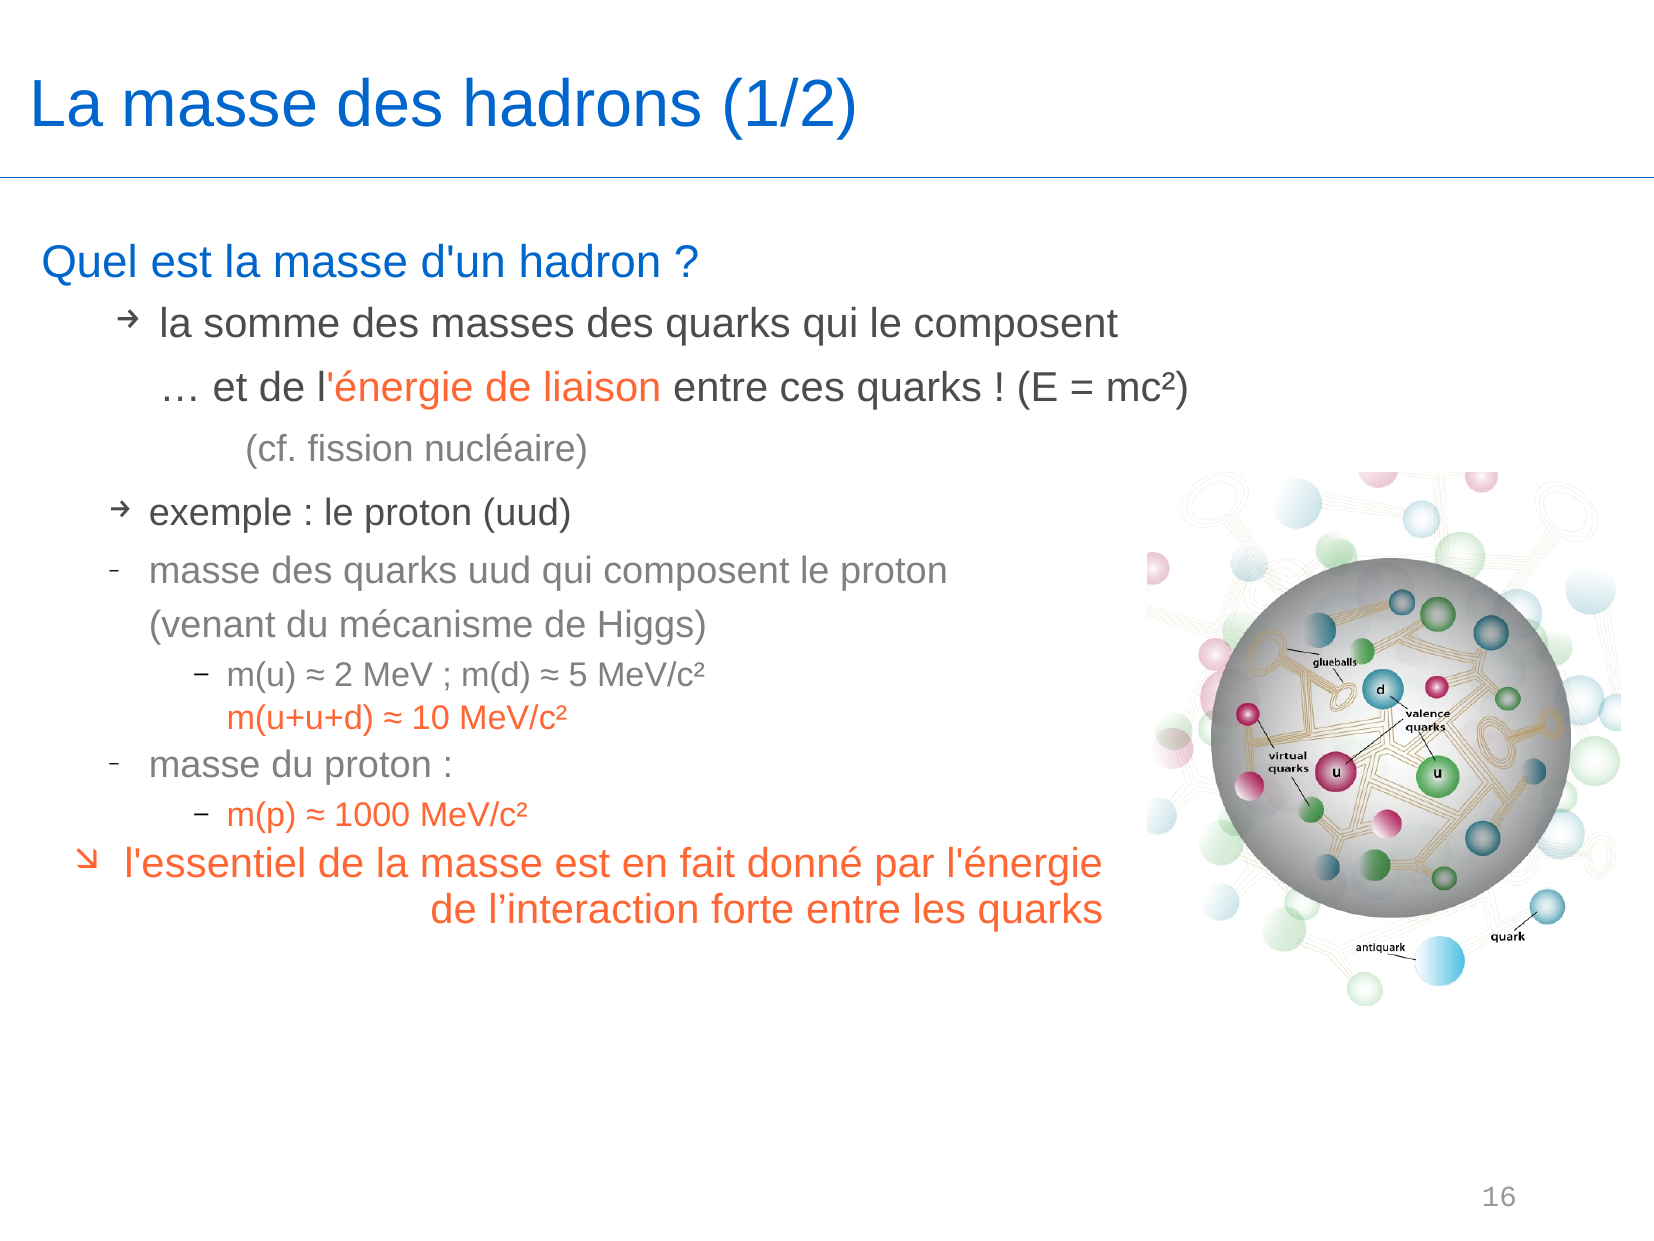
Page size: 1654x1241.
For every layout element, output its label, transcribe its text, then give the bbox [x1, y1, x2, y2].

list Quel est la masse d'un hadron ? la somme des masses des quarks qui le composent … et de l'énergie de liaison entre ces quarks ! (E = mc²) (cf. fission nucléaire) [41, 236, 1453, 474]
picture [1147, 472, 1621, 1006]
title La masse des hadrons (1/2) [29, 29, 1625, 178]
list exemple : le proton (uud) masse des quarks uud qui composent le proton (venant du mécanisme de Higgs) m(u) ≈ 2 MeV ; m(d) ≈ 5 MeV/c² m(u+u+d) ≈ 10 MeV/c² masse du proton : m(p) ≈ 1000 MeV/c² l'essentiel de la masse est en fait donné par l'énergie de l’interaction forte entre les quarks [41, 490, 1104, 936]
